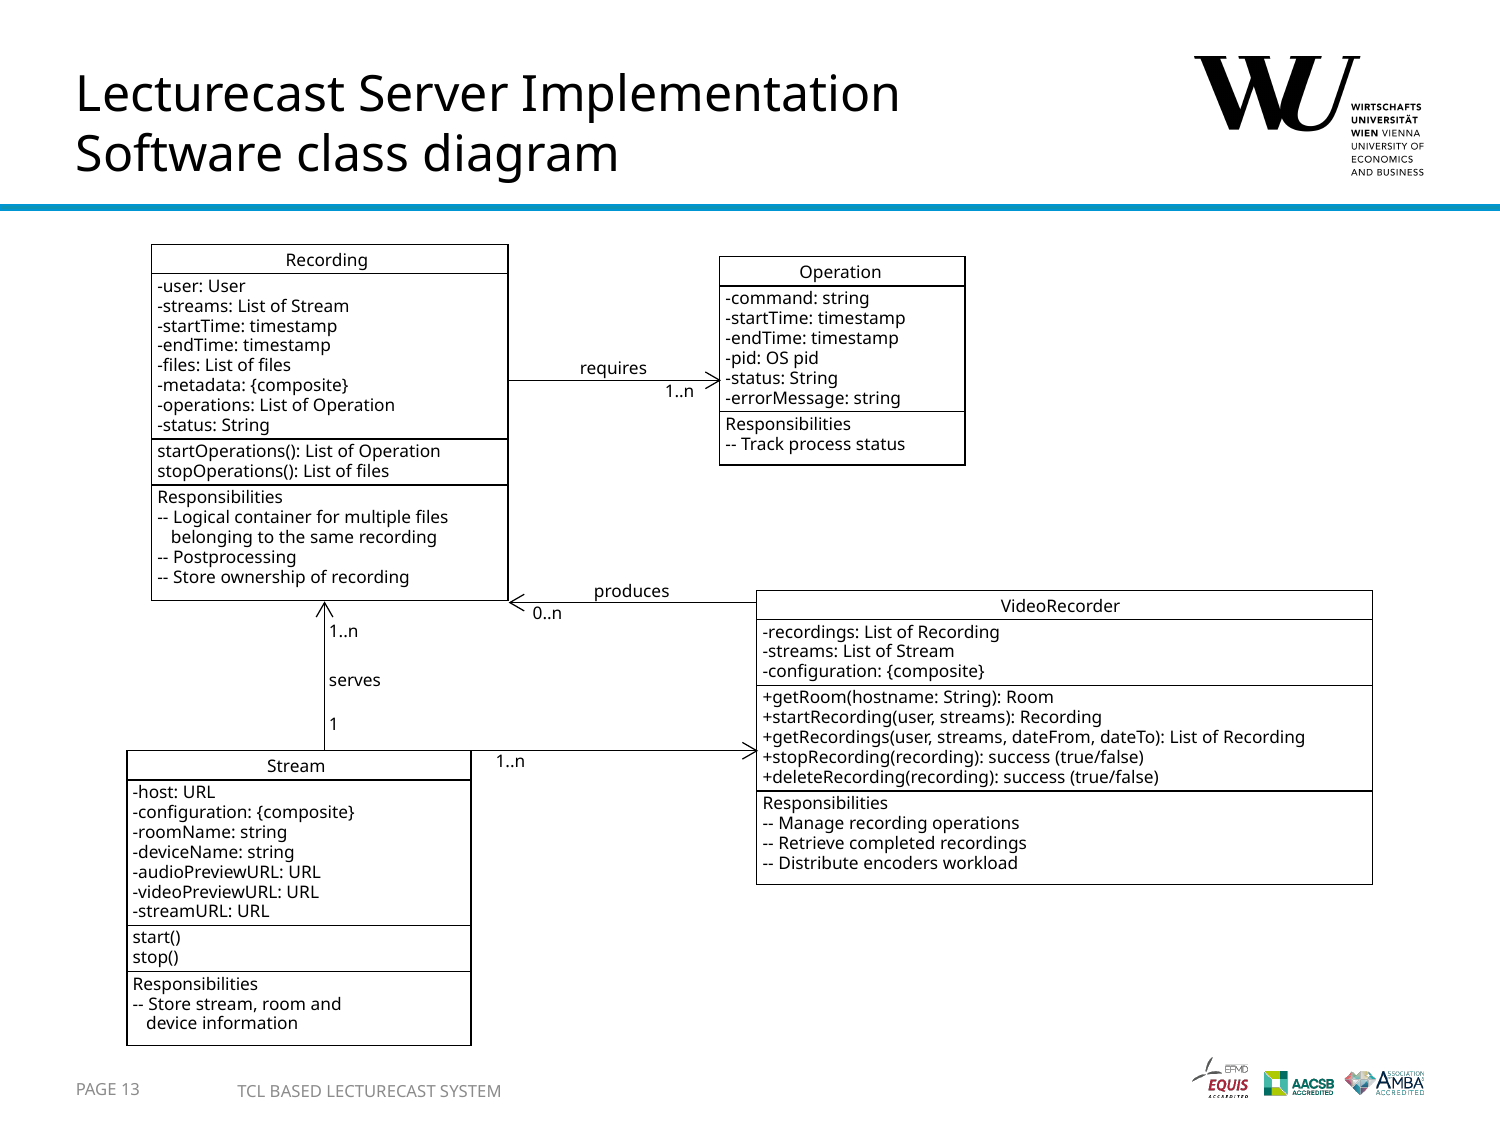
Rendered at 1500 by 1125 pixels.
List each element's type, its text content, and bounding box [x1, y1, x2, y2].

picture [101, 218, 1424, 1098]
title Lecturecast Server Implementation Software class diagram [75, 36, 1134, 206]
slide_number Page <número> [75, 1065, 223, 1117]
picture [1194, 56, 1424, 178]
footer Tcl based lecturecast system [223, 1072, 750, 1117]
